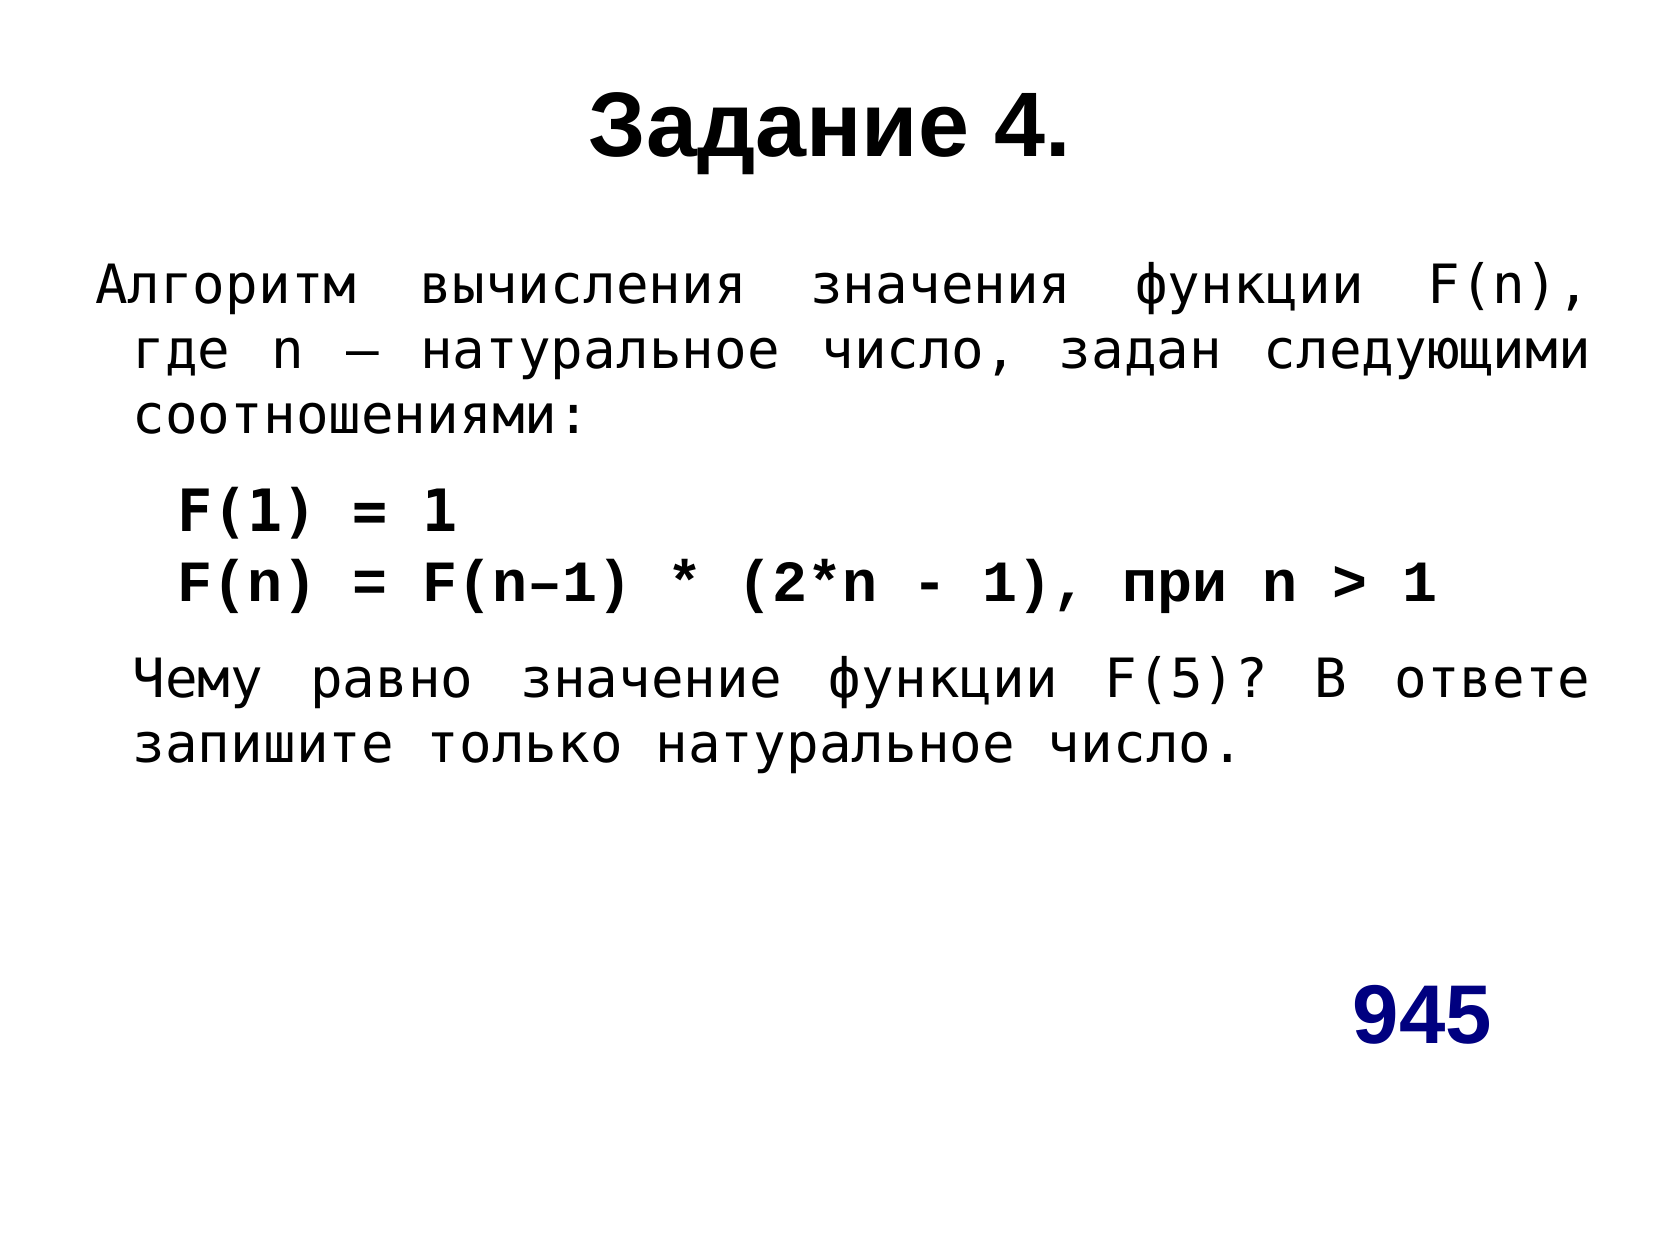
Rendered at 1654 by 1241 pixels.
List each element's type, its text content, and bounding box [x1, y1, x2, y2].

title Задание 4. [82, 45, 1571, 241]
list Алгоритм вычисления значения функции F(n), где n – натуральное число, задан следующими соотношениями: F(1) = 1 F(n) = F(n–1) * (2*n - 1), при n > 1 Чему равно значение функции F(5)? В ответе запишите только натуральное число. [58, 241, 1609, 1194]
text_box 945 [1313, 960, 1532, 1117]
